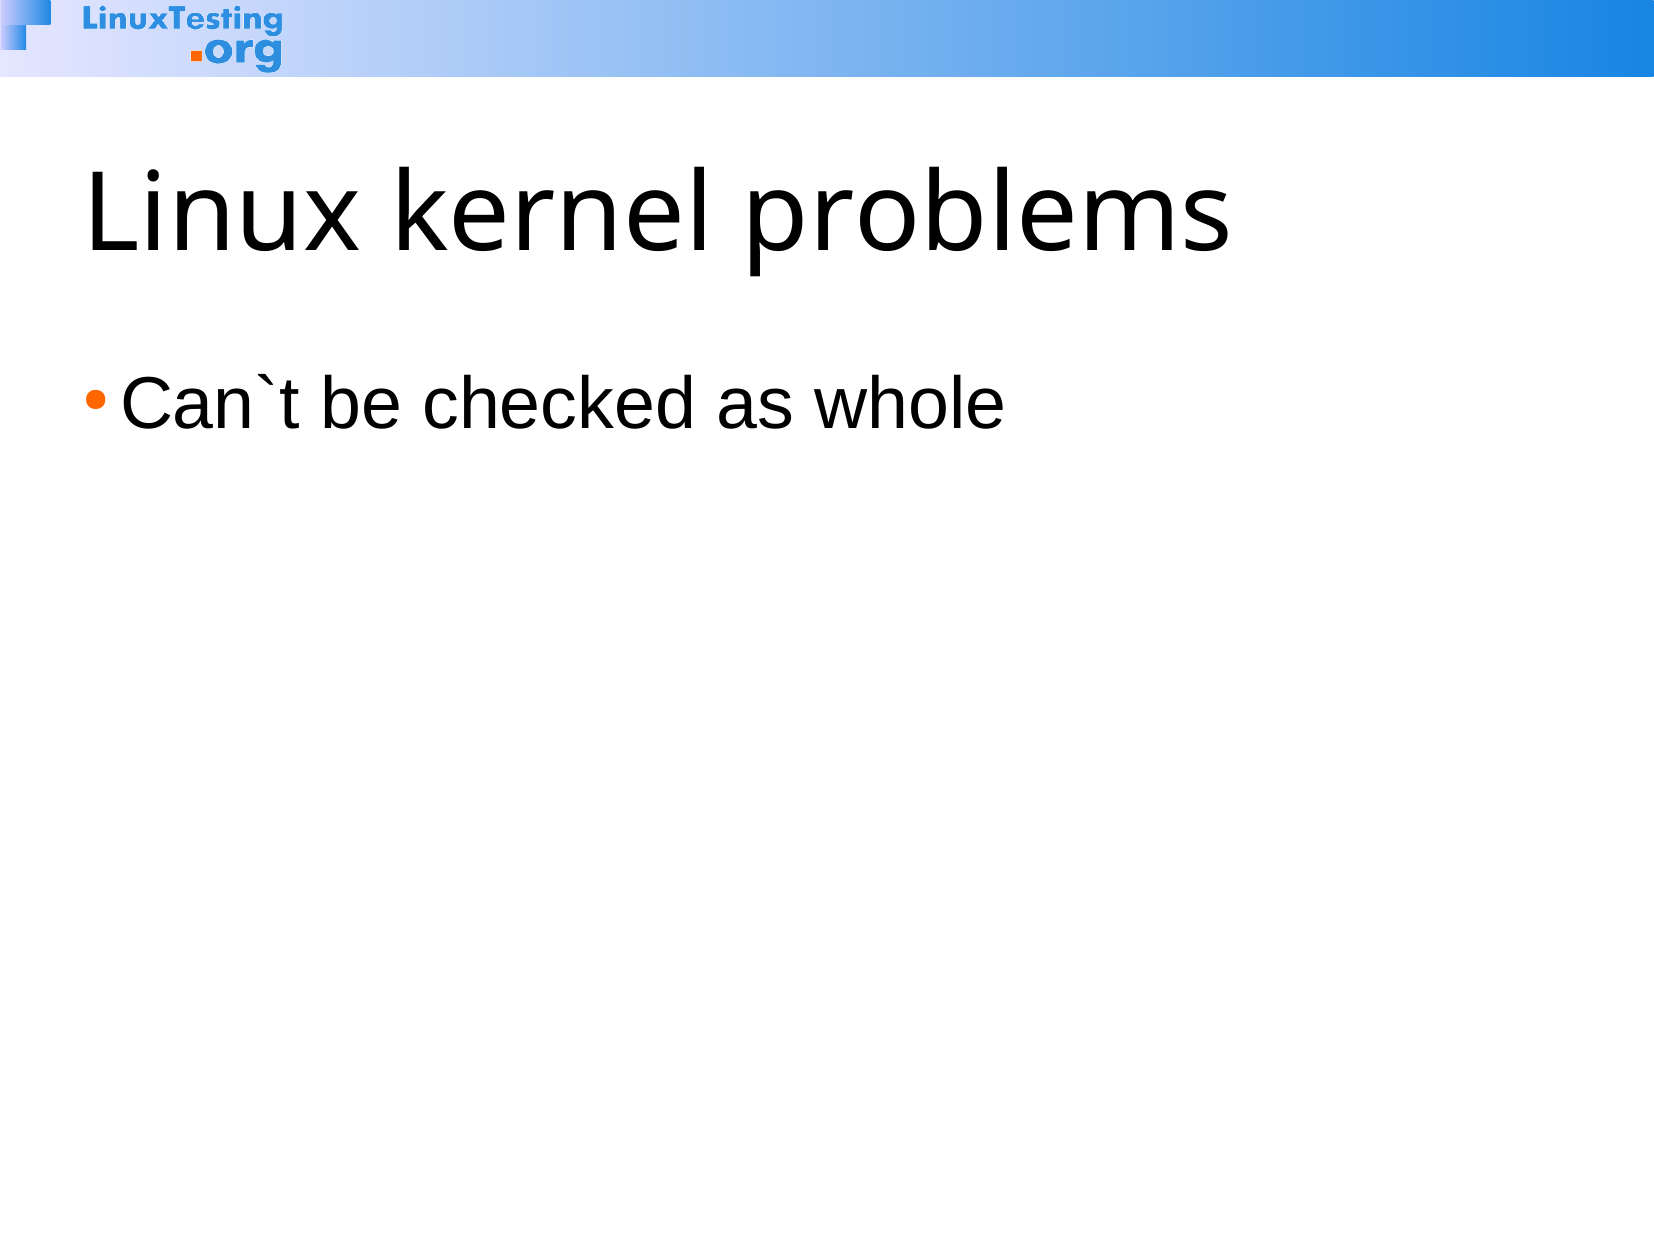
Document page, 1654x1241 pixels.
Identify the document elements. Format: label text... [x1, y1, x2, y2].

picture [83, 5, 282, 73]
title Linux kernel problems [82, 76, 1571, 336]
list Can`t be checked as whole [82, 358, 1571, 1078]
